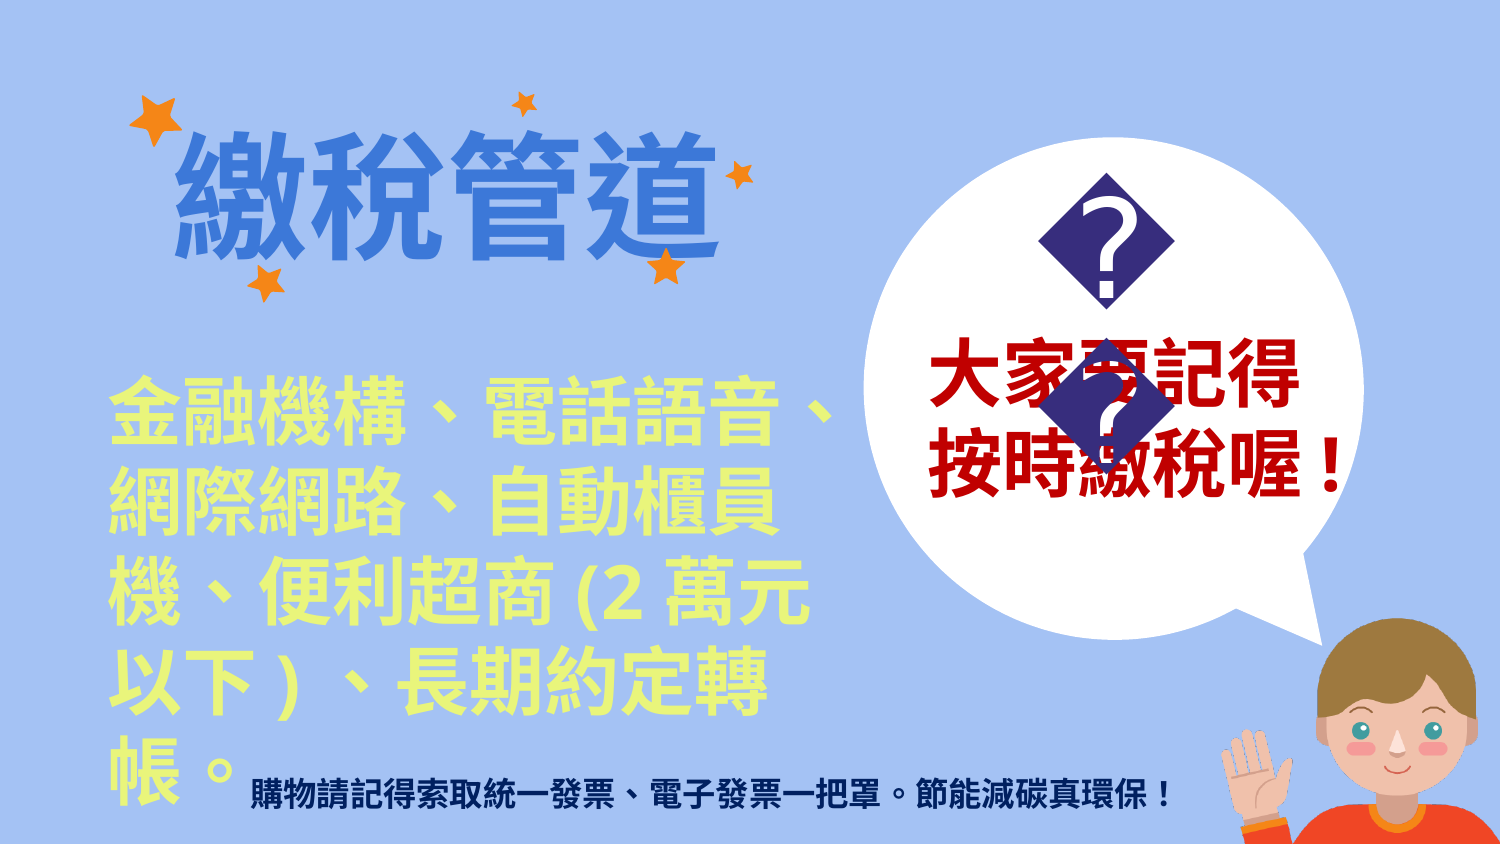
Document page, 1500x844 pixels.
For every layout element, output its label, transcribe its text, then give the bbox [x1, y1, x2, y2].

text_box [863, 154, 1317, 640]
picture [1221, 618, 1500, 844]
title 繳稅管道 [42, 95, 851, 292]
text_box 購物請記得索取統一發票、電子發票一把罩。節能減碳真環保！ [235, 766, 1209, 822]
text_box [247, 265, 285, 303]
text_box [511, 91, 537, 117]
text_box [647, 247, 686, 285]
text_box 👪 [1022, 153, 1185, 498]
text_box 大家要記得 按時繳稅喔! [912, 311, 1351, 537]
text_box [129, 95, 182, 147]
text_box [1025, 137, 1364, 469]
text_box [725, 161, 754, 190]
subtitle 金融機構、電話語音、網際網路、自動櫃員機、便利超商(2萬元以下)、長期約定轉帳。 [92, 349, 851, 780]
